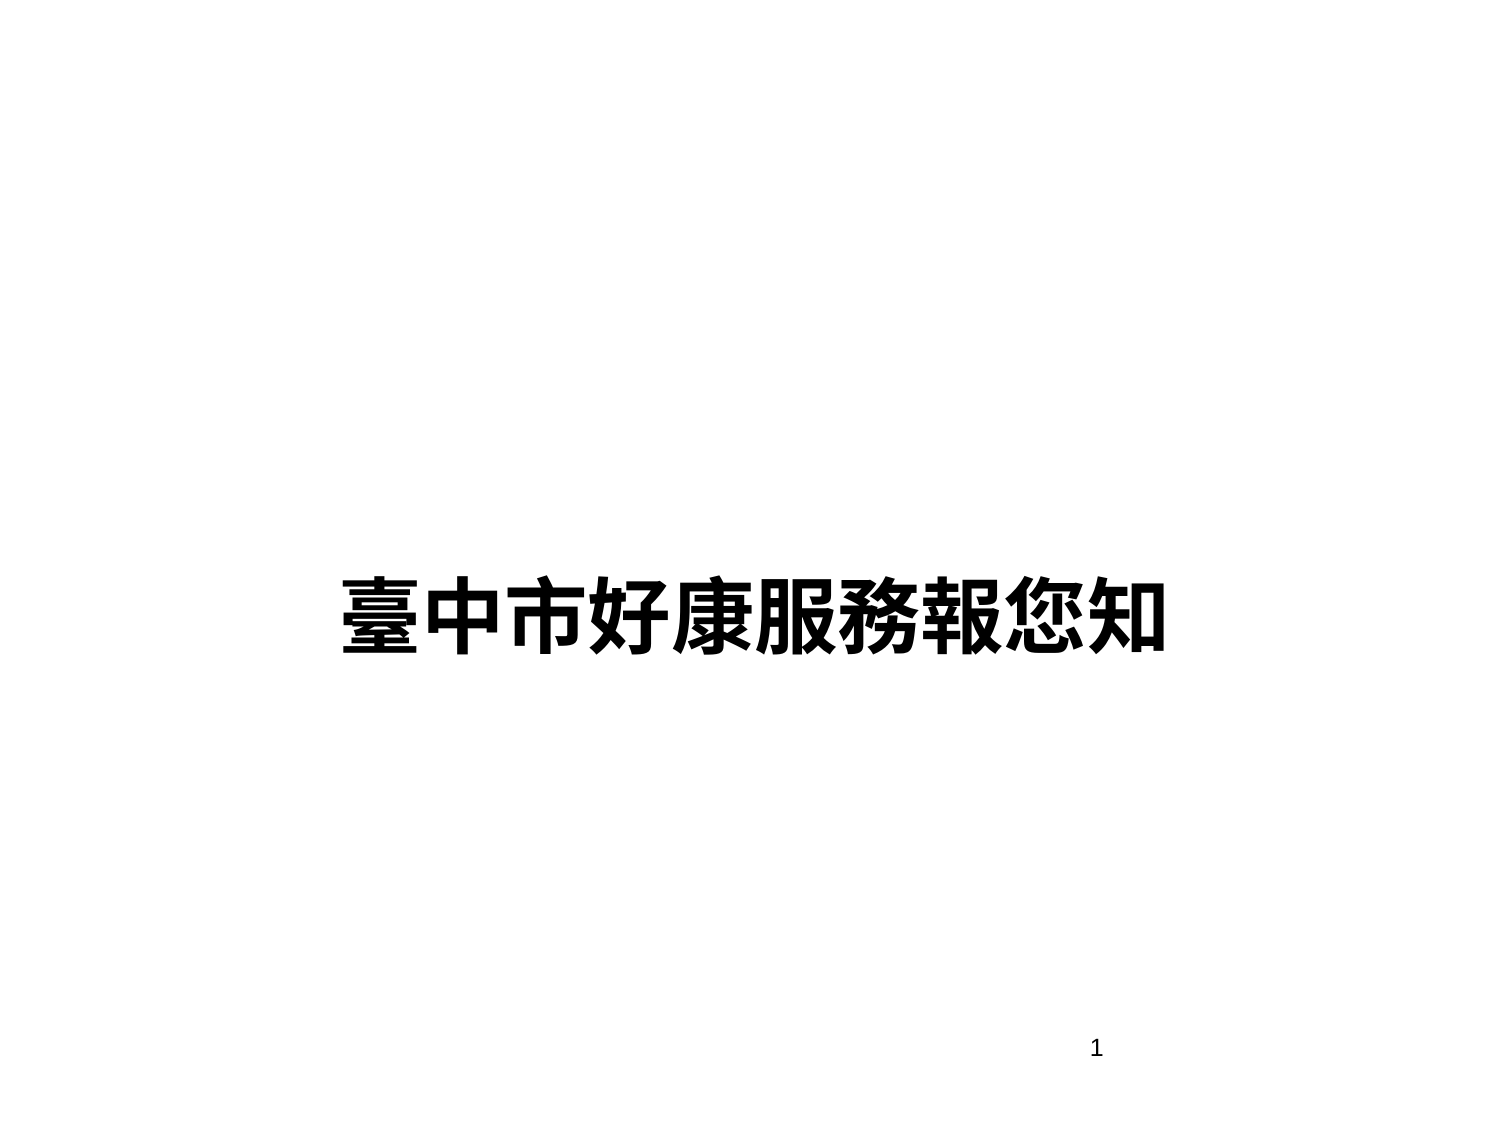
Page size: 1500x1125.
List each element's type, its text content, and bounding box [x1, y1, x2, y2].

title 臺中市好康服務報您知 [117, 457, 1393, 699]
text_box [1074, 1024, 1426, 1103]
